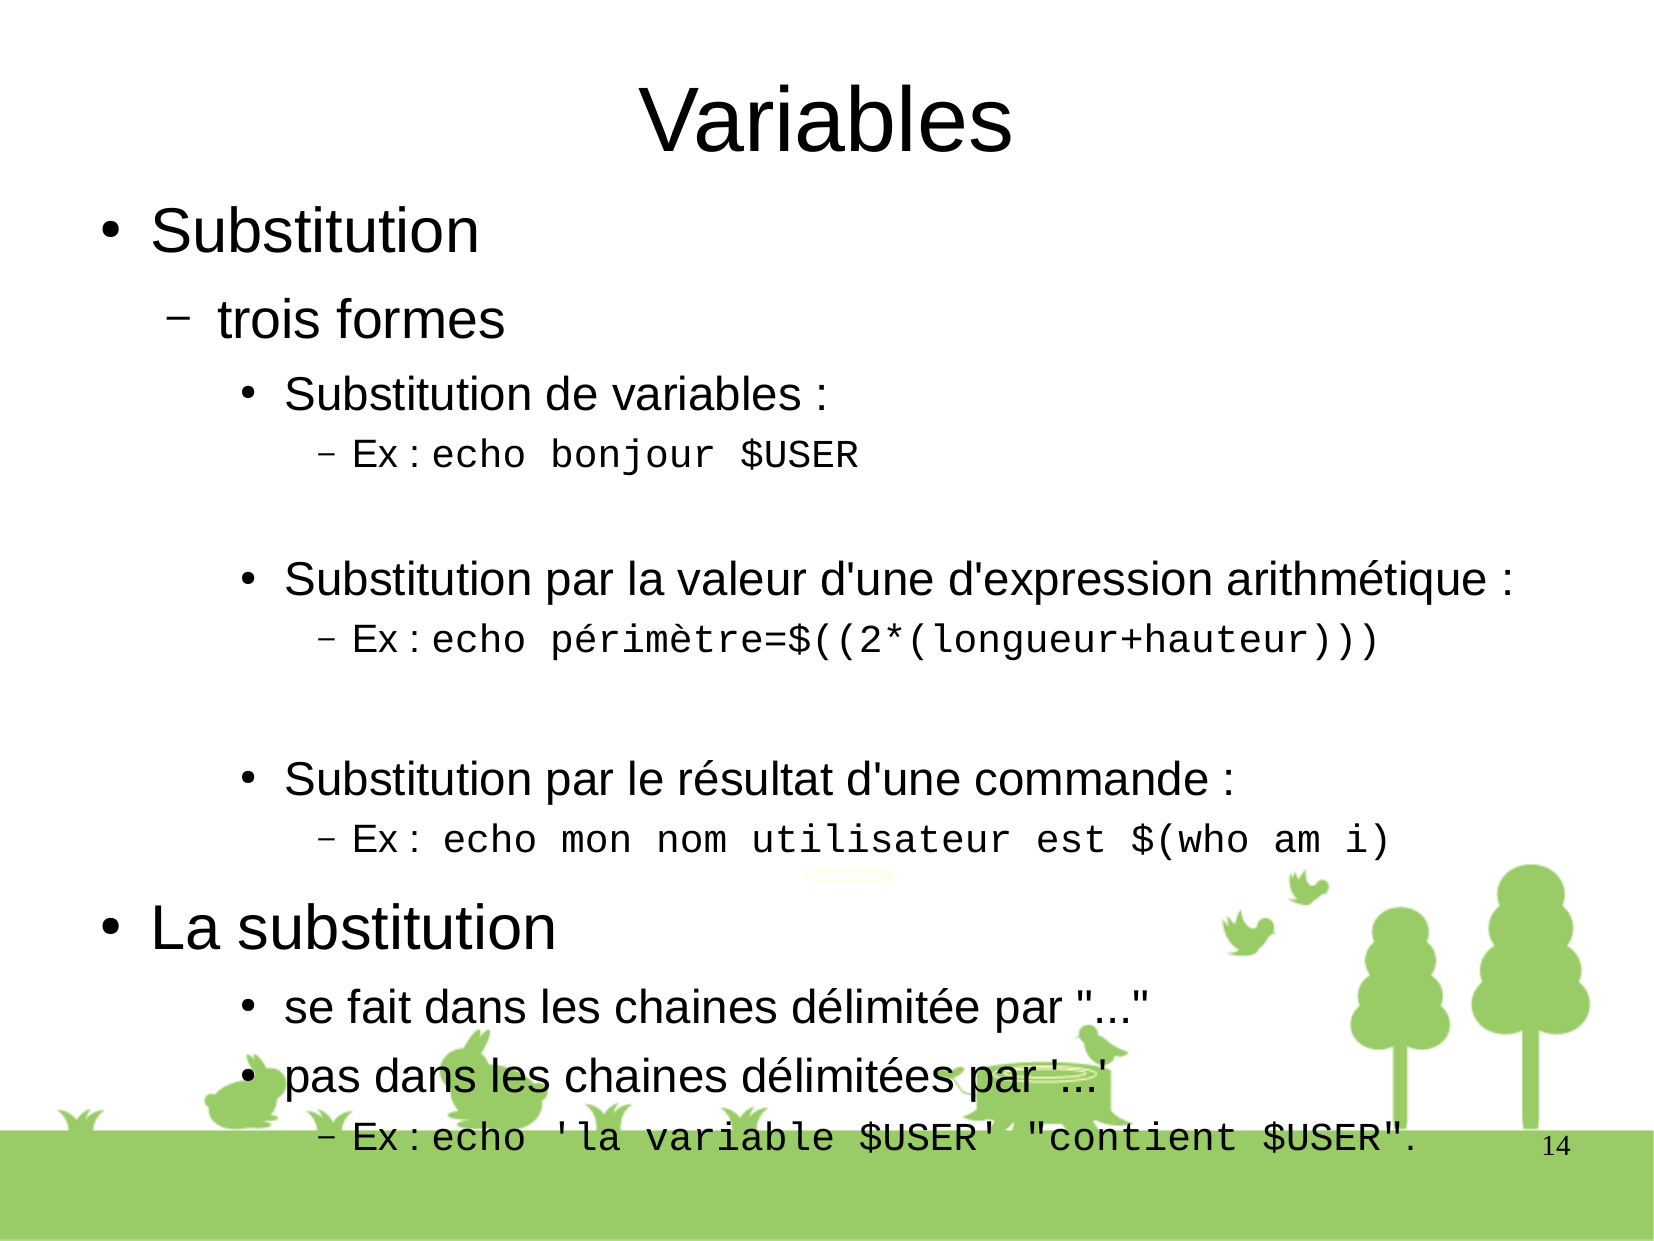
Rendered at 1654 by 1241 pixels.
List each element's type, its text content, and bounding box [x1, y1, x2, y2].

list Substitution trois formes Substitution de variables : Ex : echo bonjour $USER Substitution par la valeur d'une d'expression arithmétique : Ex : echo périmètre=$((2*(longueur+hauteur))) Substitution par le résultat d'une commande : Ex : echo mon nom utilisateur est $(who am i) La substitution se fait dans les chaines délimitée par "..." pas dans les chaines délimitées par '...' Ex : echo 'la variable $USER' "contient $USER". [82, 195, 1538, 1170]
title Variables [82, 49, 1571, 189]
picture [0, 0, 1654, 1241]
